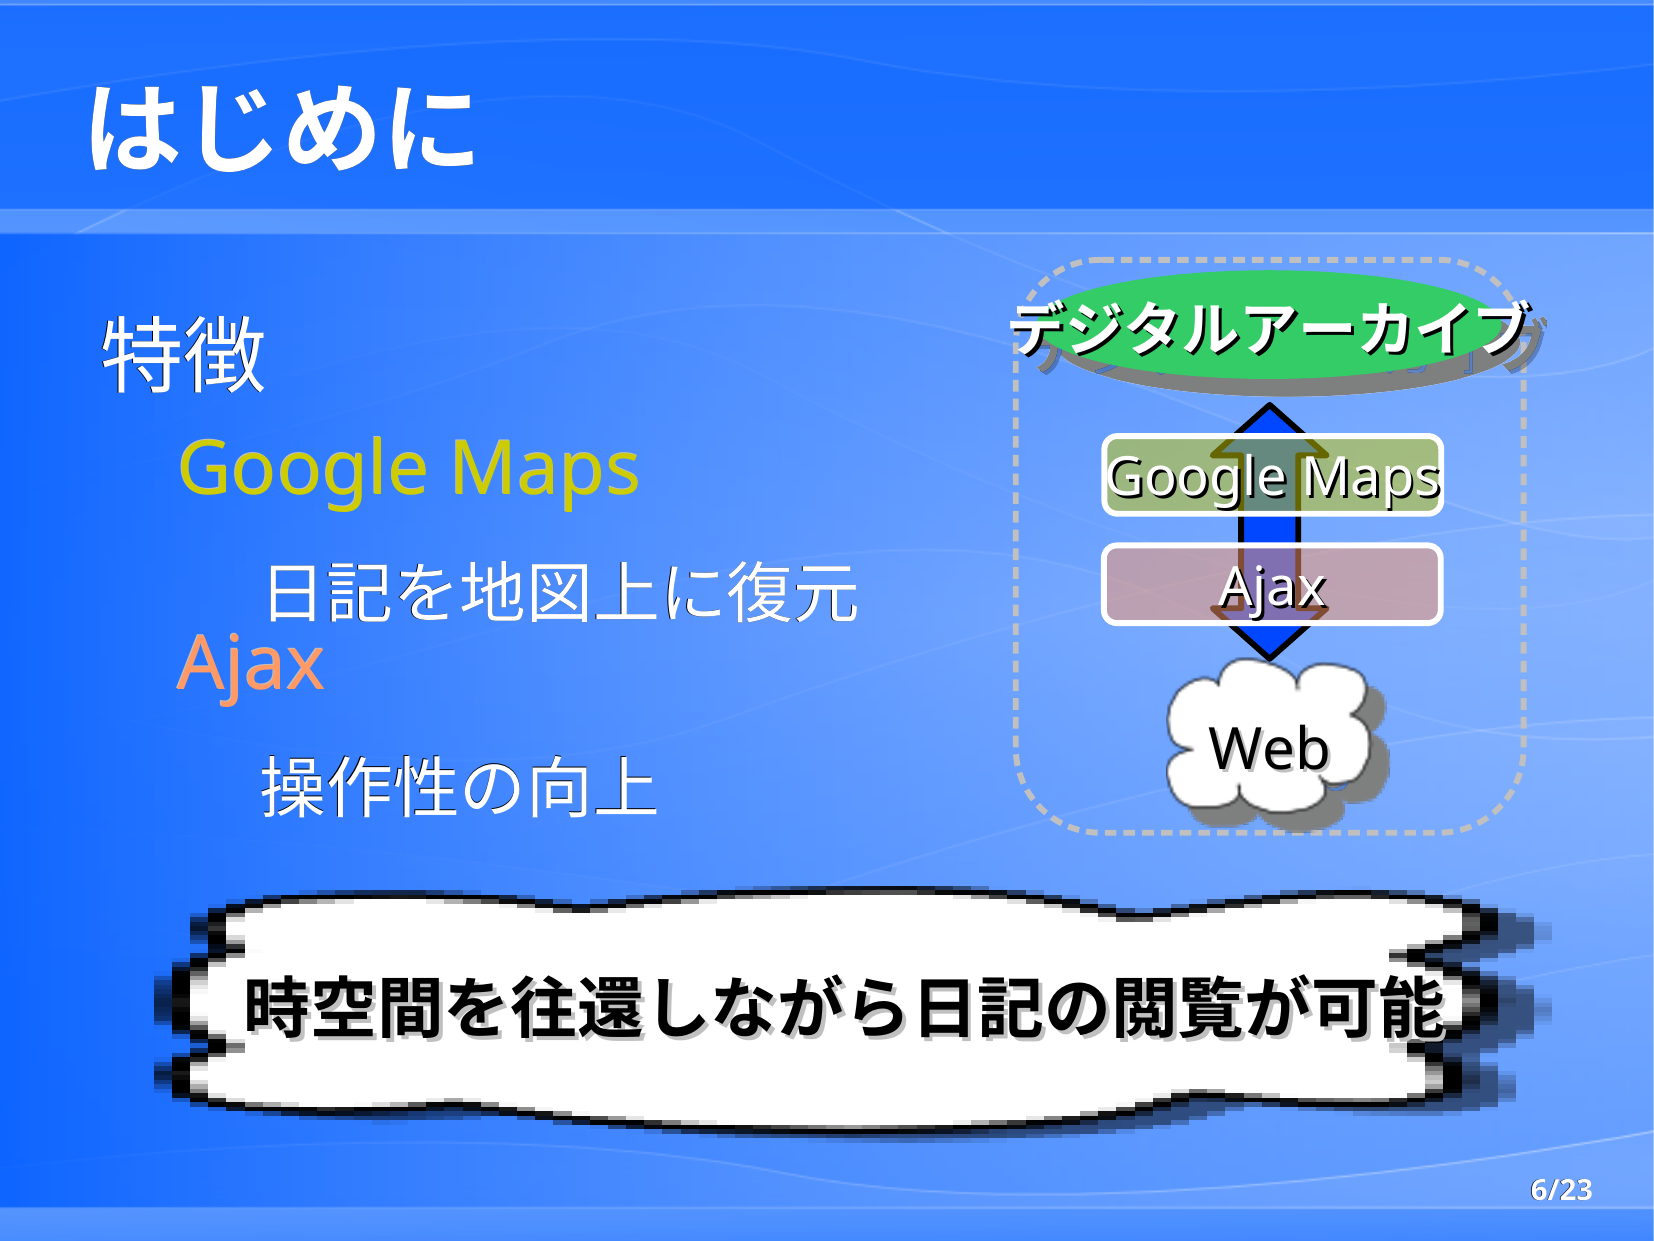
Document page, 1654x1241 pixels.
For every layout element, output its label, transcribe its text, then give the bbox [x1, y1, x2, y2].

text_box [1241, 514, 1299, 545]
list Google Maps 日記を地図上に復元 [82, 414, 975, 591]
text_box [1230, 624, 1309, 643]
text_box Ajax [1103, 545, 1441, 624]
list Ajax 操作性の向上 [537, 609, 582, 614]
title はじめに [23, 8, 1625, 237]
list Ajax 操作性の向上 [82, 609, 975, 798]
text_box Google Maps [1104, 436, 1442, 514]
picture [0, 0, 1654, 1241]
list 特徴 [82, 290, 975, 384]
text_box [1234, 404, 1305, 436]
text_box デジタルアーカイブ [1036, 270, 1502, 379]
